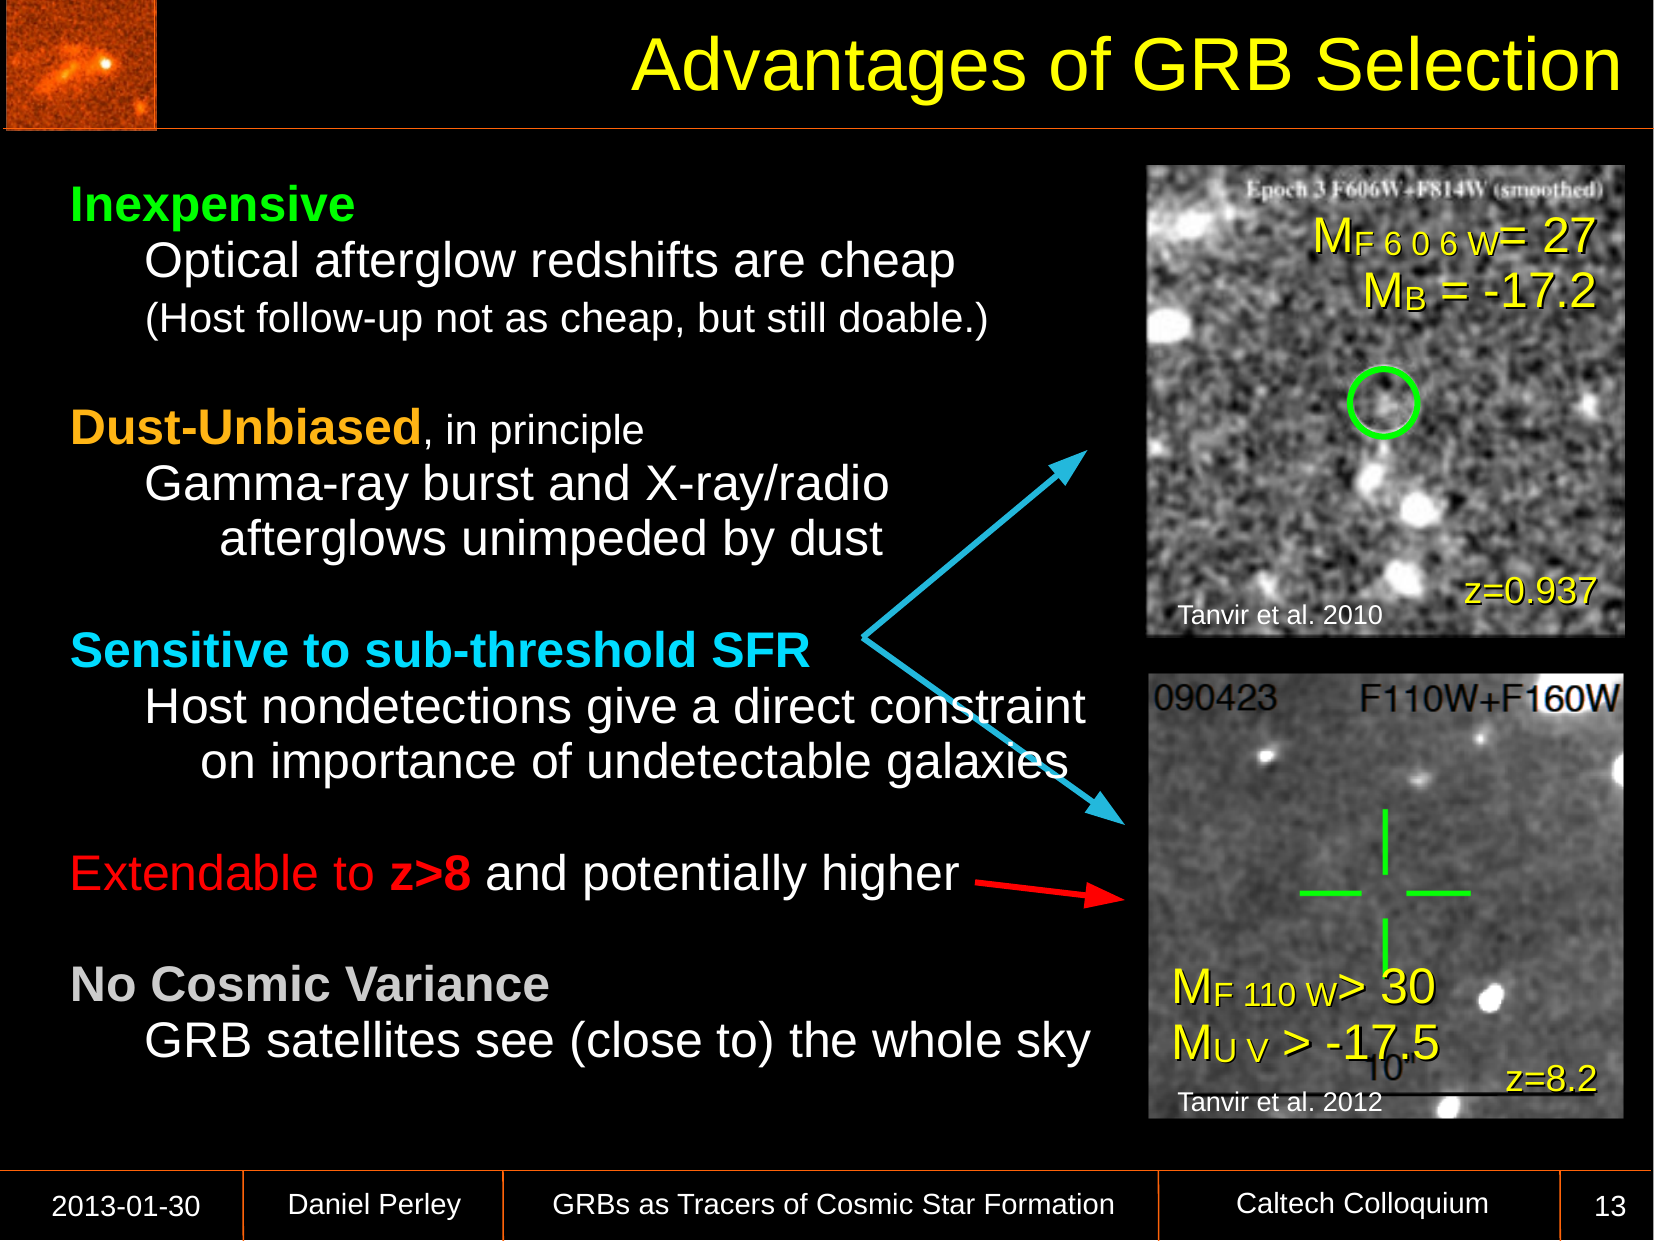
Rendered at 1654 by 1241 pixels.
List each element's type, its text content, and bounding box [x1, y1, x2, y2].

text_box z=8.2 [1425, 1050, 1613, 1107]
text_box MF 110 W> 30 MU V > -17.5 [1156, 950, 1589, 1104]
title Advantages of GRB Selection [187, 13, 1624, 115]
picture [1146, 671, 1625, 1120]
picture [1145, 165, 1625, 638]
text_box MF 6 0 6 W= 27 MB = -17.2 [1258, 199, 1613, 352]
text_box z=0.937 [1425, 562, 1613, 620]
picture [7, 0, 154, 128]
text_box Tanvir et al. 2010 [1162, 592, 1463, 638]
text_box Inexpensive Optical afterglow redshifts are cheap (Host follow-up not as cheap, but still doable.) Dust-Unbiased, in principle Gamma-ray burst and X-ray/radio afterglows unimpeded by dust Sensitive to sub-threshold SFR Host nondetections give a direct constraint on importance of undetectable galaxies Extendable to z>8 and potentially higher No Cosmic Variance GRB satellites see (close to) the whole sky [55, 168, 1613, 1188]
text_box Tanvir et al. 2012 [1162, 1080, 1463, 1126]
